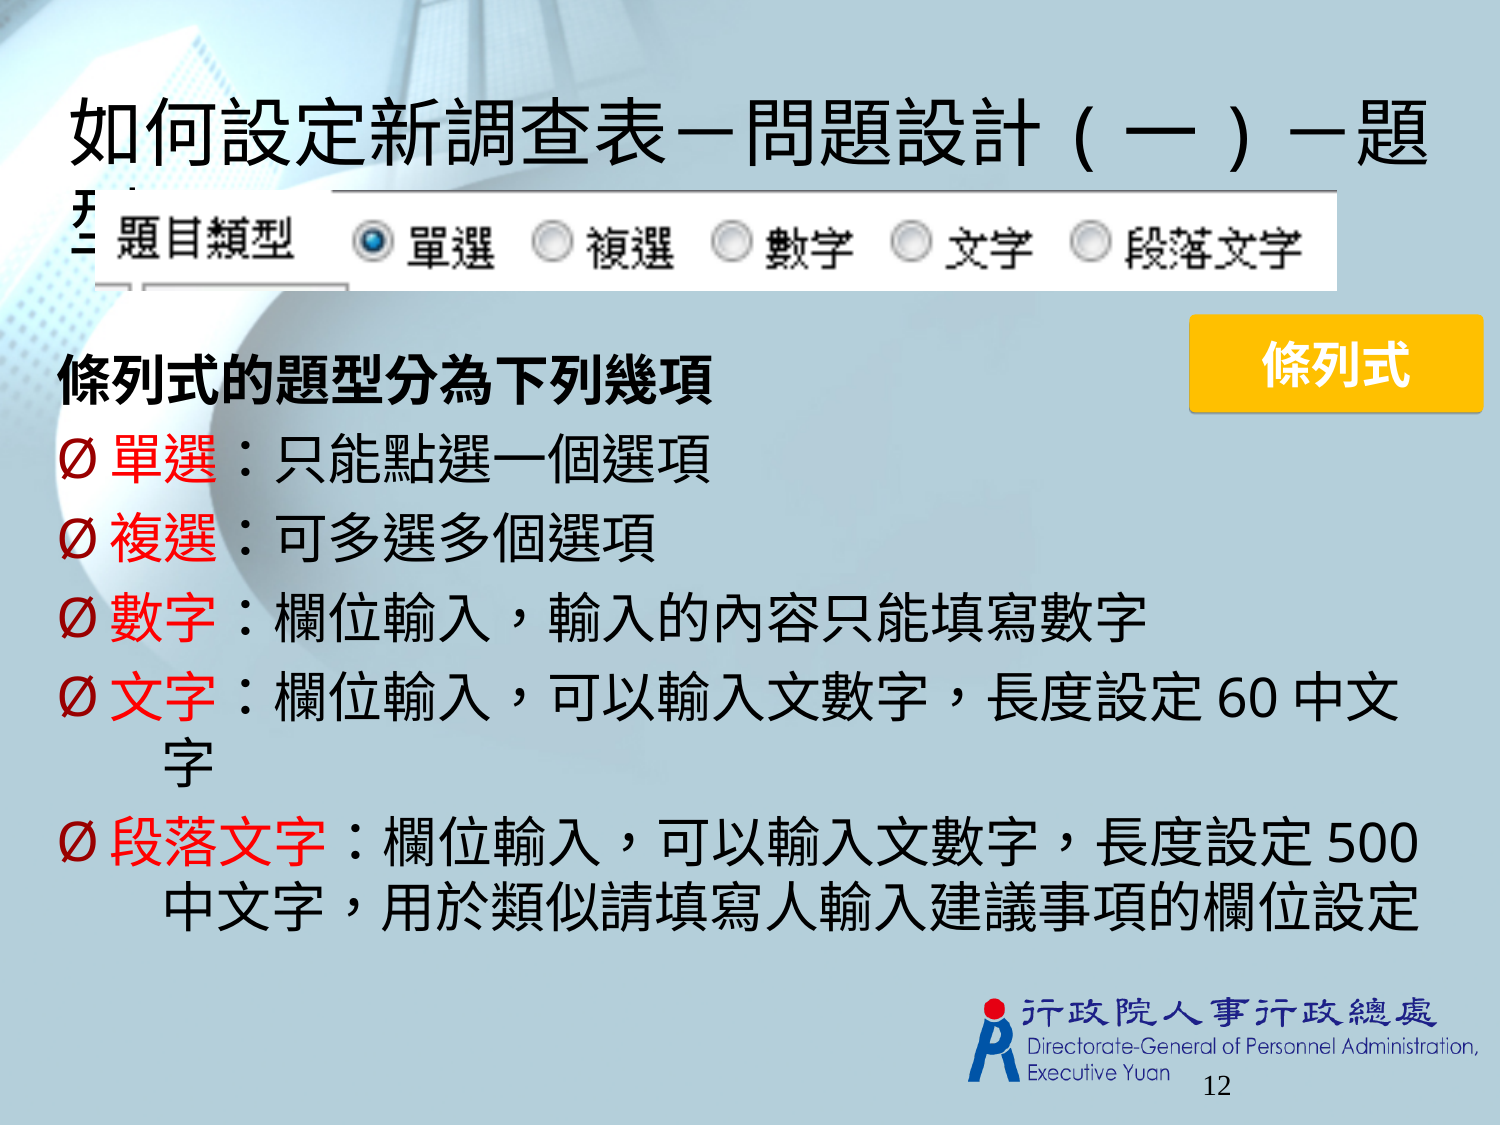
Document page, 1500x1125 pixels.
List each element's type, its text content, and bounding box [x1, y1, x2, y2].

text_box 條列式 [1189, 314, 1484, 413]
text_box [1187, 1058, 1500, 1125]
picture [95, 190, 1337, 291]
title 如何設定新調查表－問題設計(一)－題型 [53, 78, 1465, 149]
list 條列式的題型分為下列幾項 單選：只能點選一個選項 複選：可多選多個選項 數字：欄位輸入，輸入的內容只能填寫數字 文字：欄位輸入，可以輸入文數字，長度設定60中文字 段落文字：欄位輸入，可以輸入文數字，長度設定500中文字，用於類似請填寫人輸入建議事項的欄位設定 [41, 338, 1447, 1008]
